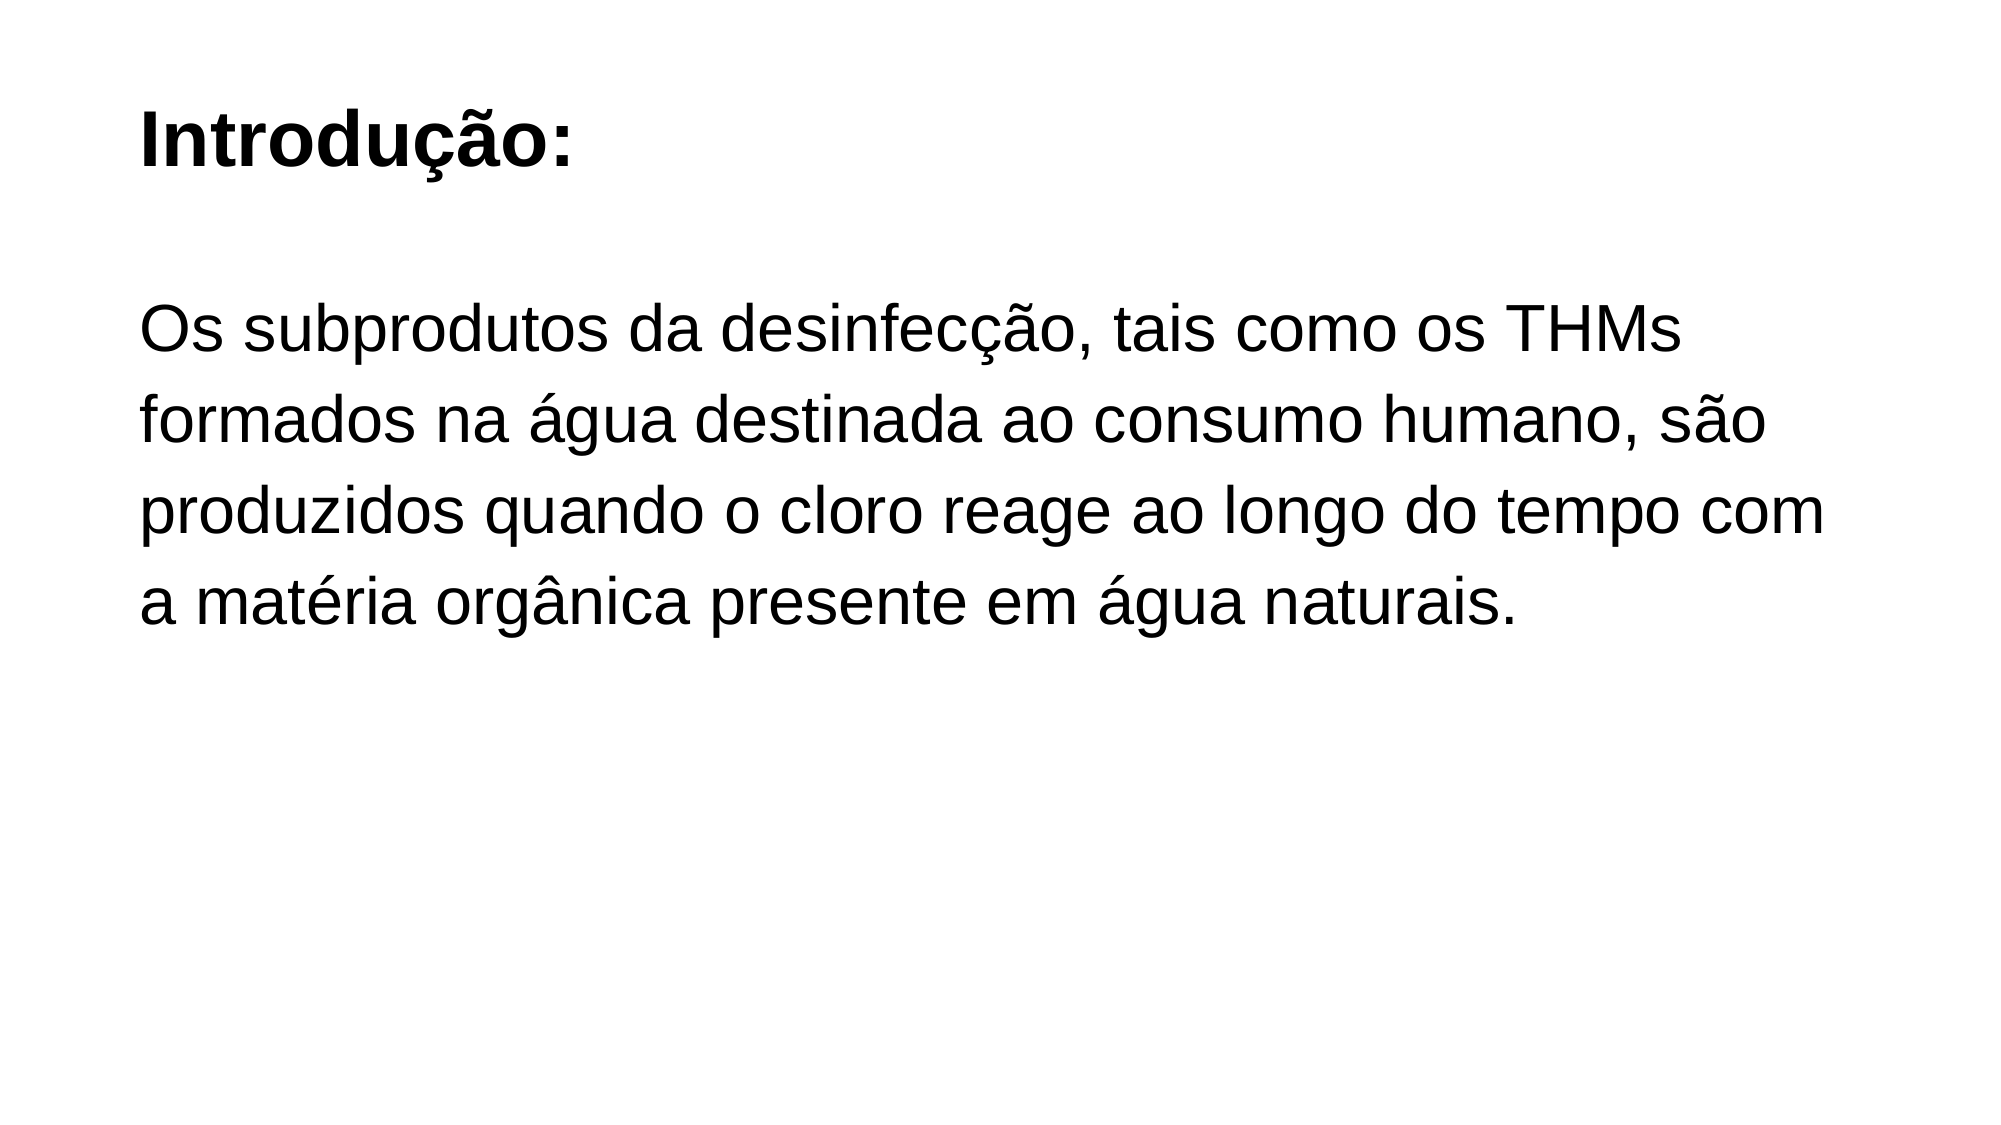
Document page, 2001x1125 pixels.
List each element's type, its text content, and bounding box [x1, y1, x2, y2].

title Introdução: Os subprodutos da desinfecção, tais como os THMs formados na água destinada ao consumo humano, são produzidos quando o cloro reage ao longo do tempo com a matéria orgânica presente em água naturais. [124, 66, 1875, 966]
